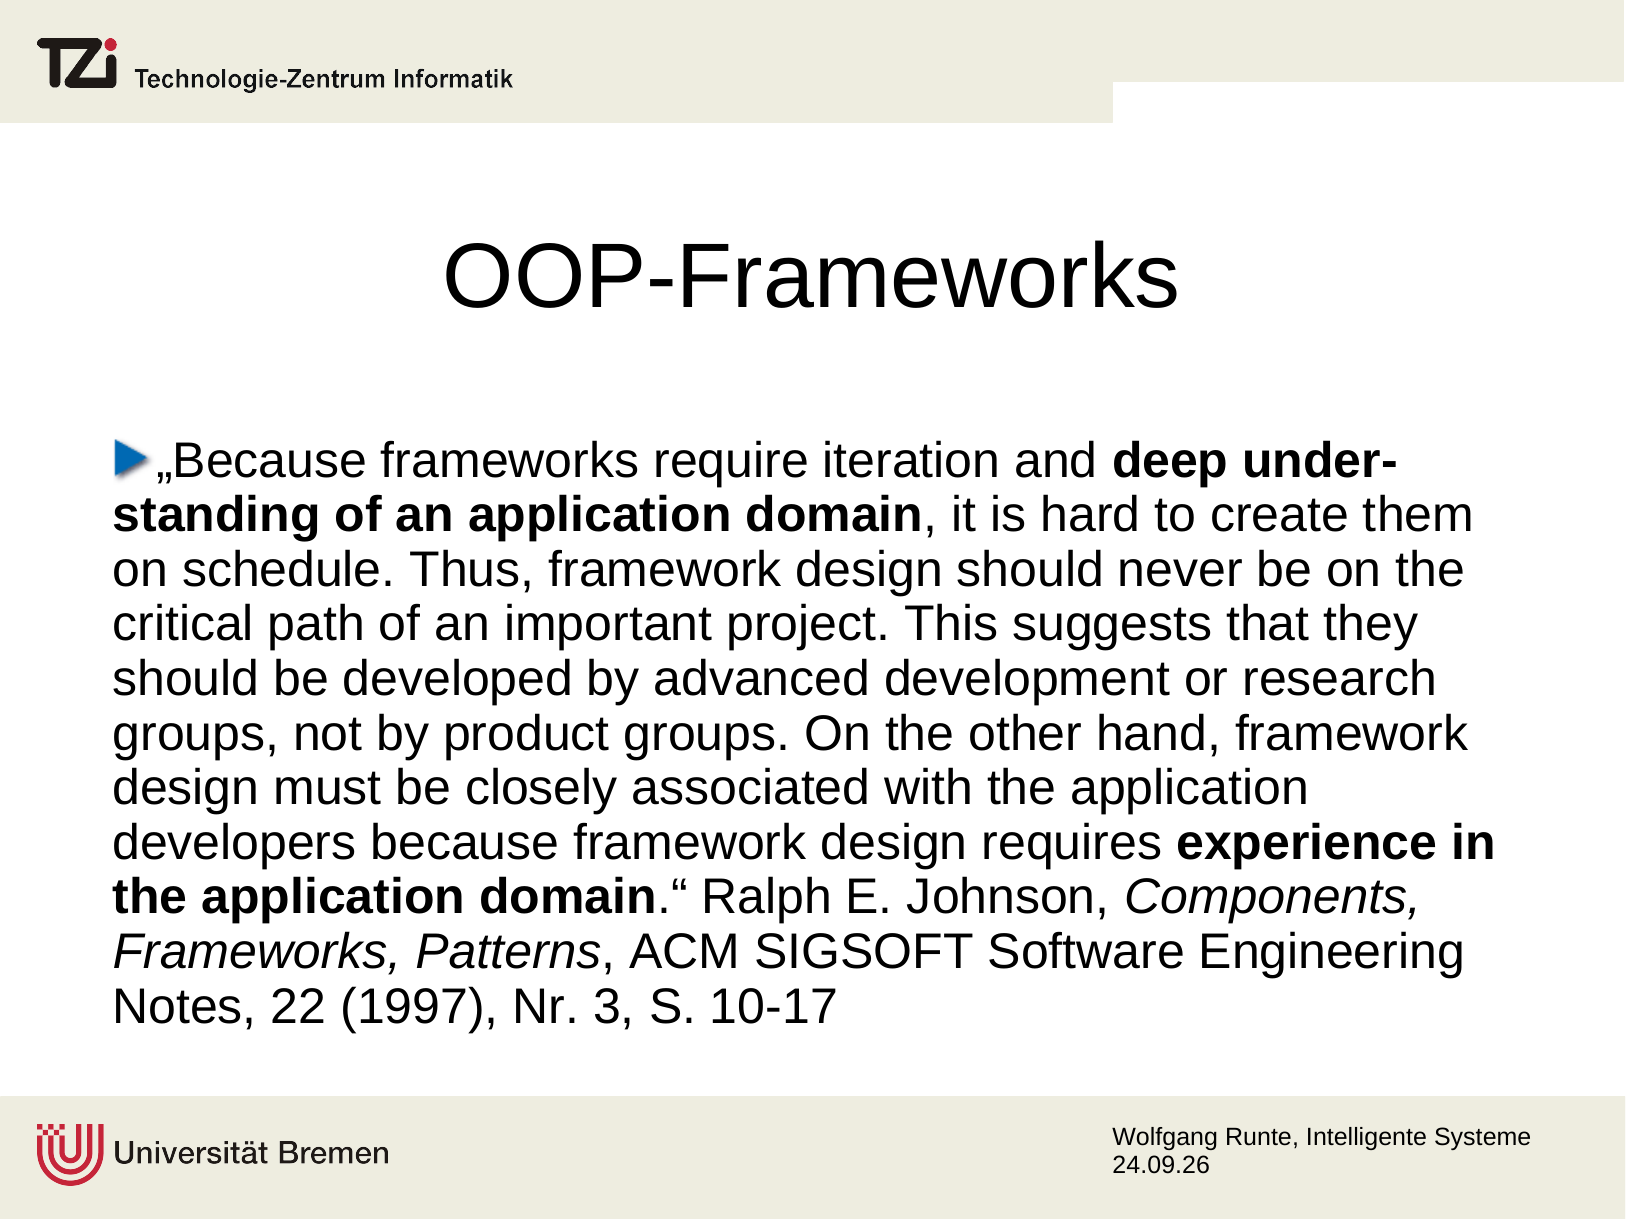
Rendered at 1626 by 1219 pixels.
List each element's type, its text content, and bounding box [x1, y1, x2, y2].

picture [37, 38, 513, 93]
picture [37, 1124, 388, 1186]
list „Because frameworks require iteration and deep under-standing of an application domain, it is hard to create them on schedule. Thus, framework design should never be on the critical path of an important project. This suggests that they should be developed by advanced development or research groups, not by product groups. On the other hand, framework design must be closely associated with the application developers because framework design requires experience in the application domain.“ Ralph E. Johnson, Components, Frameworks, Patterns, ACM SIGSOFT Software Engineering Notes, 22 (1997), Nr. 3, S. 10-17 [112, 433, 1513, 1070]
title OOP-Frameworks [112, 162, 1513, 393]
